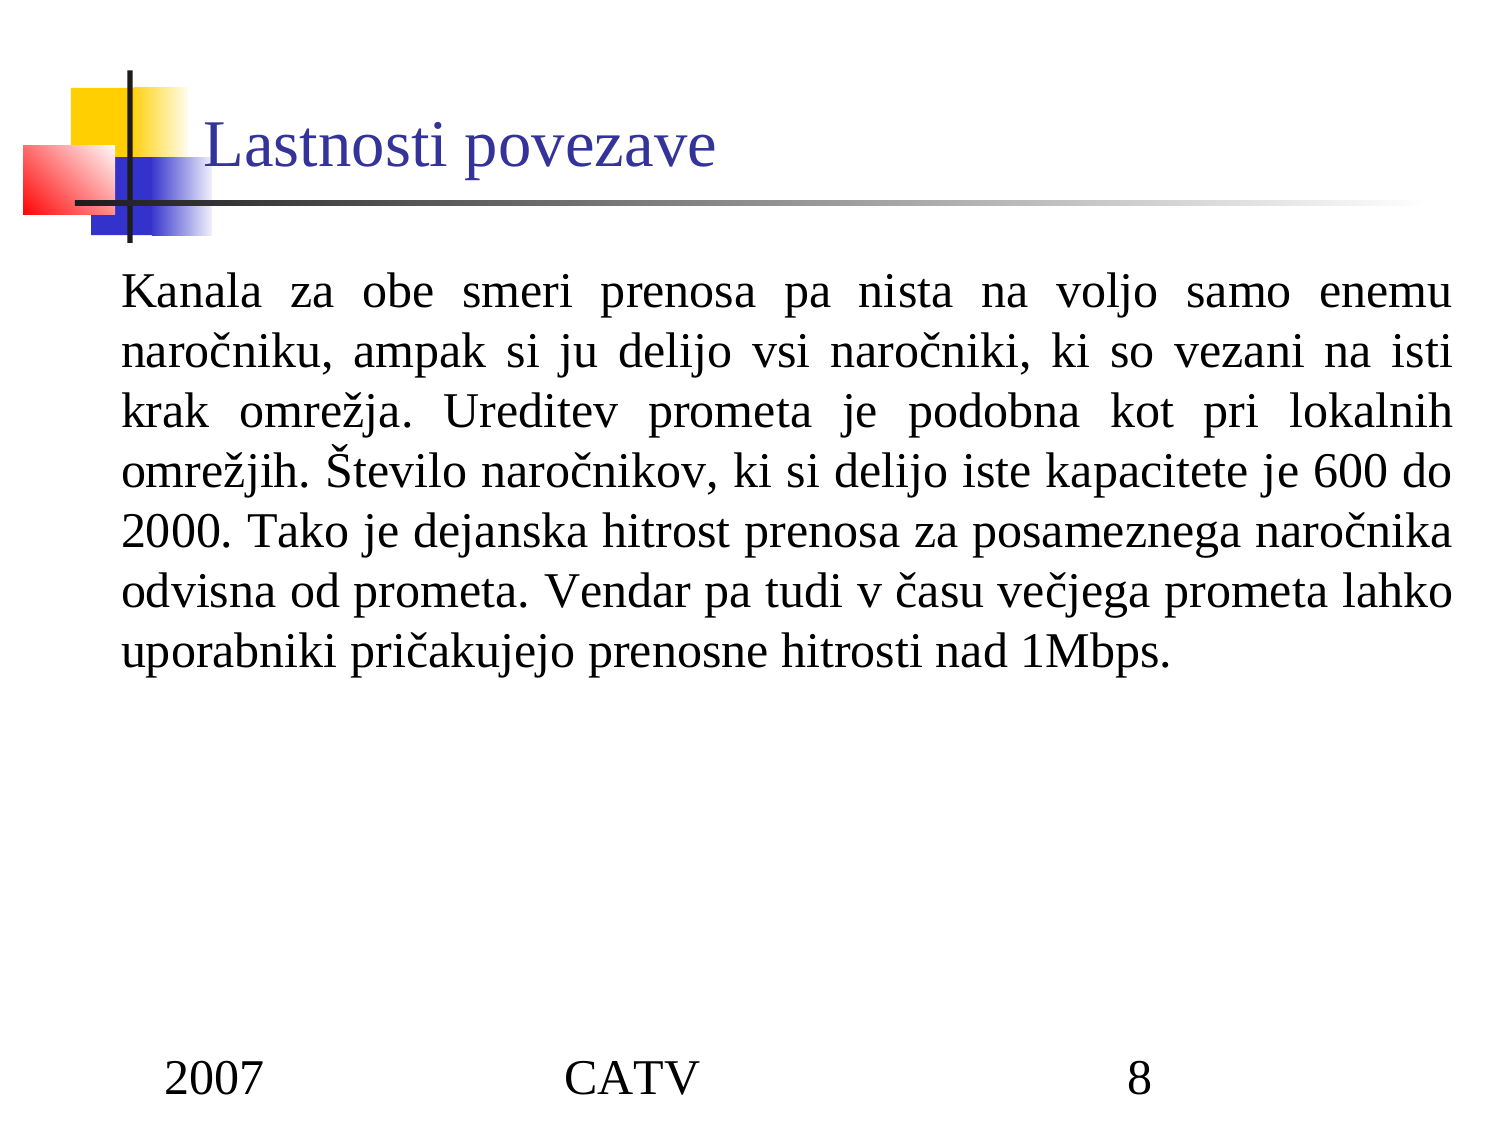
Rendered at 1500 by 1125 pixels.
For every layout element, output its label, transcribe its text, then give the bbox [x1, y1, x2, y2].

list Kanala za obe smeri prenosa pa nista na voljo samo enemu naročniku, ampak si ju delijo vsi naročniki, ki so vezani na isti krak omrežja. Ureditev prometa je podobna kot pri lokalnih omrežjih. Število naročnikov, ki si delijo iste kapacitete je 600 do 2000. Tako je dejanska hitrost prenosa za posameznega naročnika odvisna od prometa. Vendar pa tudi v času večjega prometa lahko uporabniki pričakujejo prenosne hitrosti nad 1Mbps. [50, 249, 1469, 1007]
title Lastnosti povezave [188, 92, 1468, 188]
